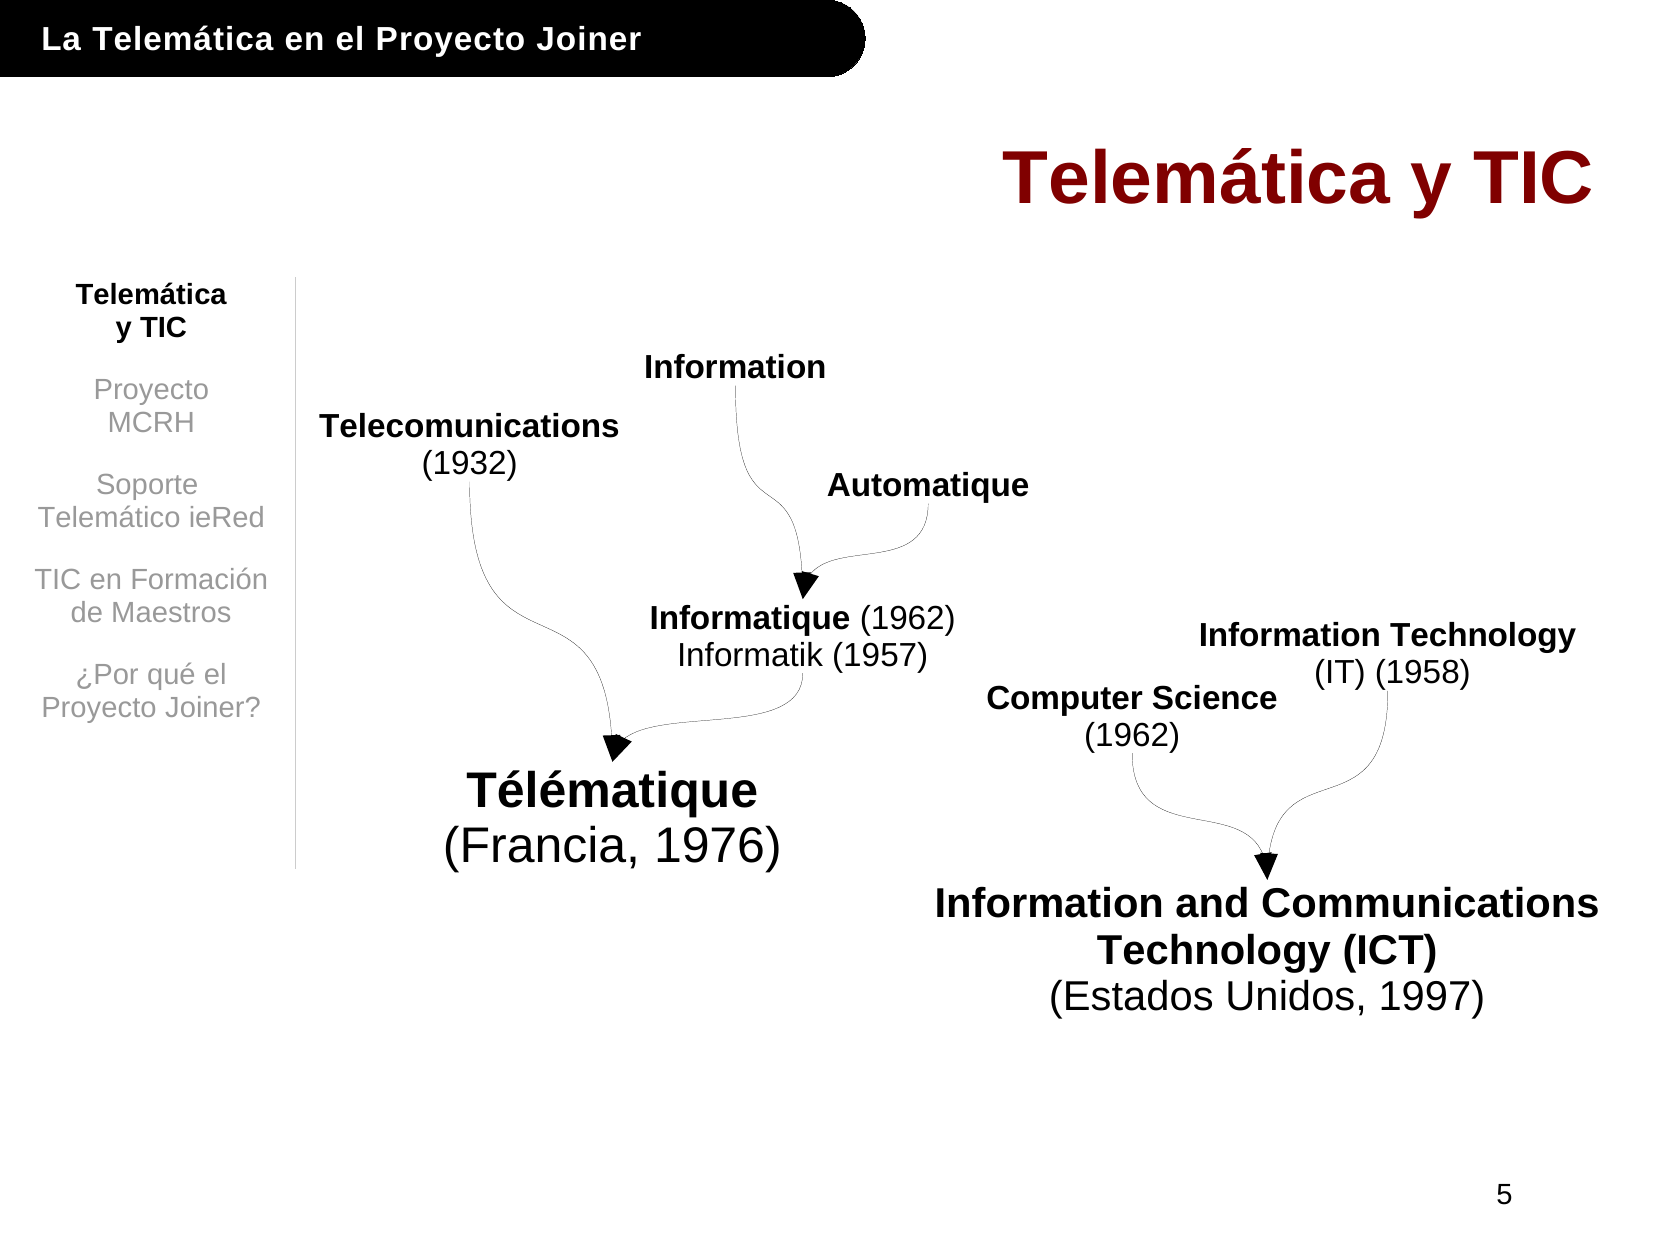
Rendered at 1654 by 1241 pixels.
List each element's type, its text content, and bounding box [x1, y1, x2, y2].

text_box Information Technology (IT) (1958) [1198, 616, 1577, 691]
list Telemática y TIC Proyecto MCRH Soporte Telemático ieRed TIC en Formación de Maestros ¿Por qué el Proyecto Joiner? [18, 277, 285, 862]
text_box Automatique [826, 466, 1030, 504]
text_box Information [644, 348, 827, 386]
title Telemática y TIC [118, 118, 1595, 237]
text_box Computer Science (1962) [986, 679, 1279, 754]
text_box Information and Communications Technology (ICT) (Estados Unidos, 1997) [934, 879, 1601, 1020]
text_box Telecomunications (1932) [319, 407, 621, 482]
text_box Télématique (Francia, 1976) [442, 761, 783, 874]
text_box Informatique (1962) Informatik (1957) [649, 599, 956, 674]
